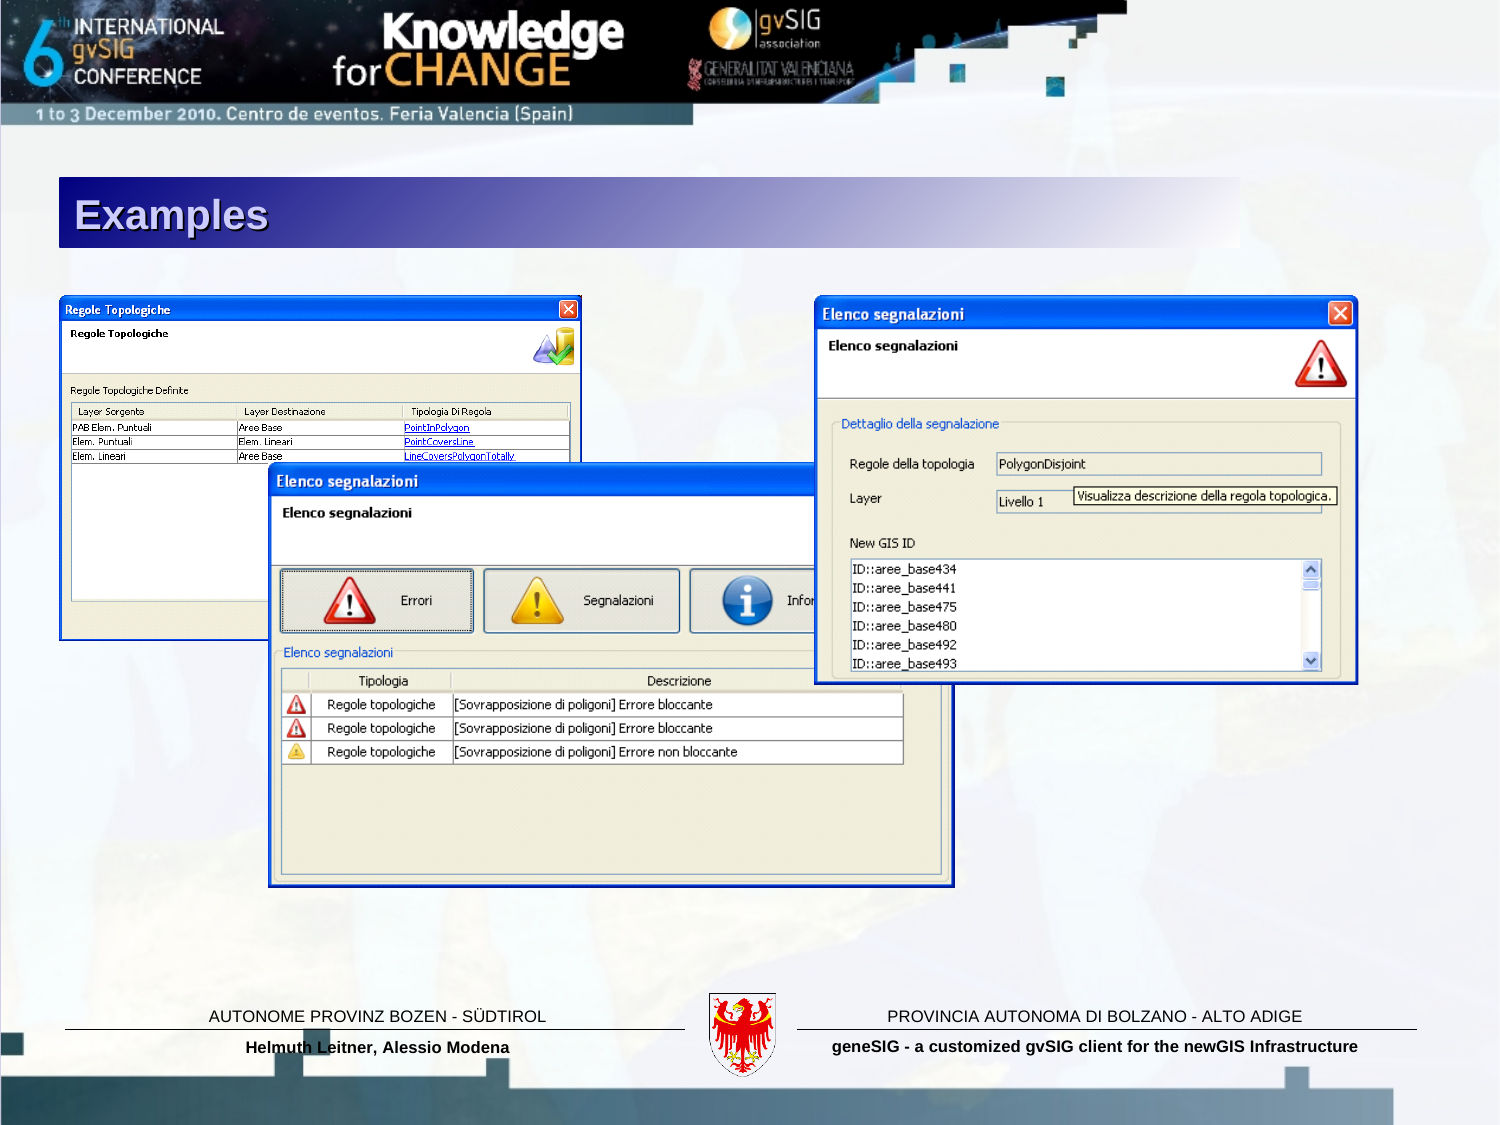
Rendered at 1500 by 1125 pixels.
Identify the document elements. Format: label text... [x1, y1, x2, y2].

picture [0, 0, 1500, 1125]
text_box Examples [59, 177, 1241, 248]
